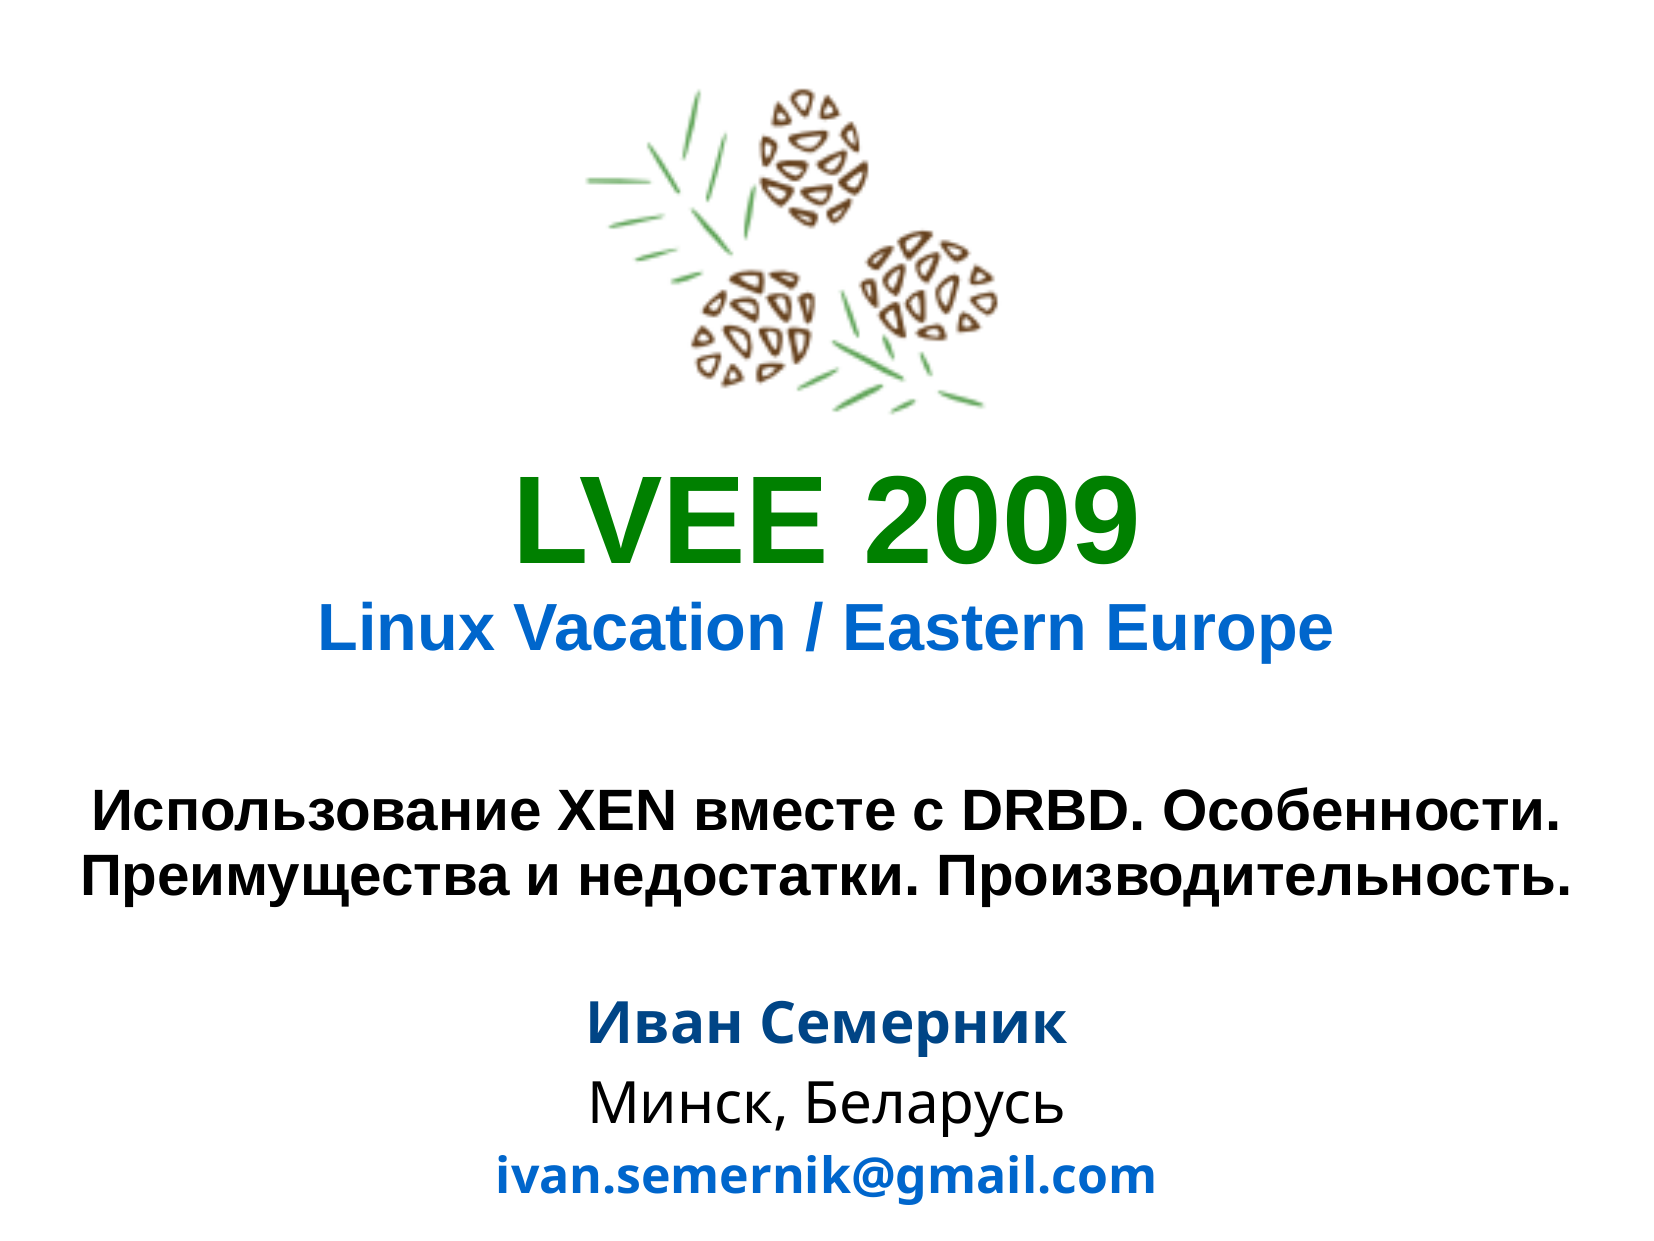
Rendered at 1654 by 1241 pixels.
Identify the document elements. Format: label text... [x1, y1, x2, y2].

text_box LVEE 2009 Linux Vacation / Eastern Europe [0, 442, 1654, 673]
text_box Использование XEN вместе с DRBD. Особенности. Преимущества и недостатки. Производительность. [0, 770, 1654, 916]
text_box Иван Семерник Минск, Беларусь ivan.semernik@gmail.com [0, 974, 1654, 1192]
picture [575, 58, 1004, 427]
